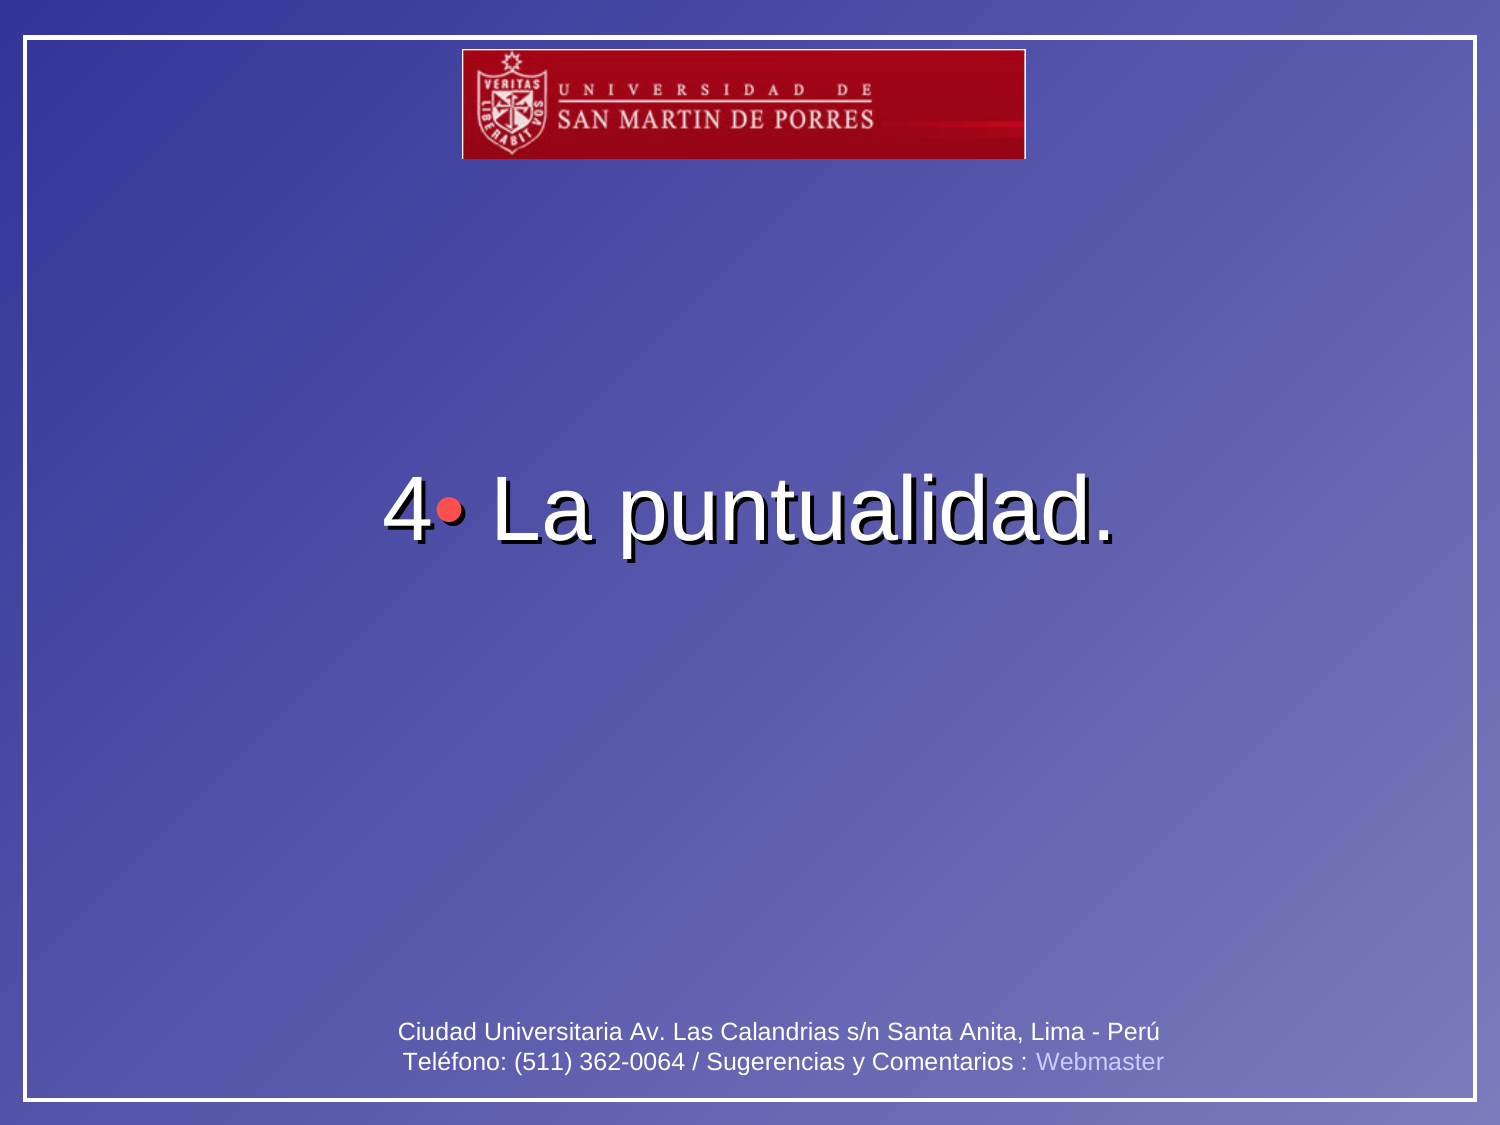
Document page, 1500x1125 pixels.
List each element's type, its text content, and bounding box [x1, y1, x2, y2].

title 4• La puntualidad. [112, 449, 1388, 638]
picture [462, 49, 1026, 159]
